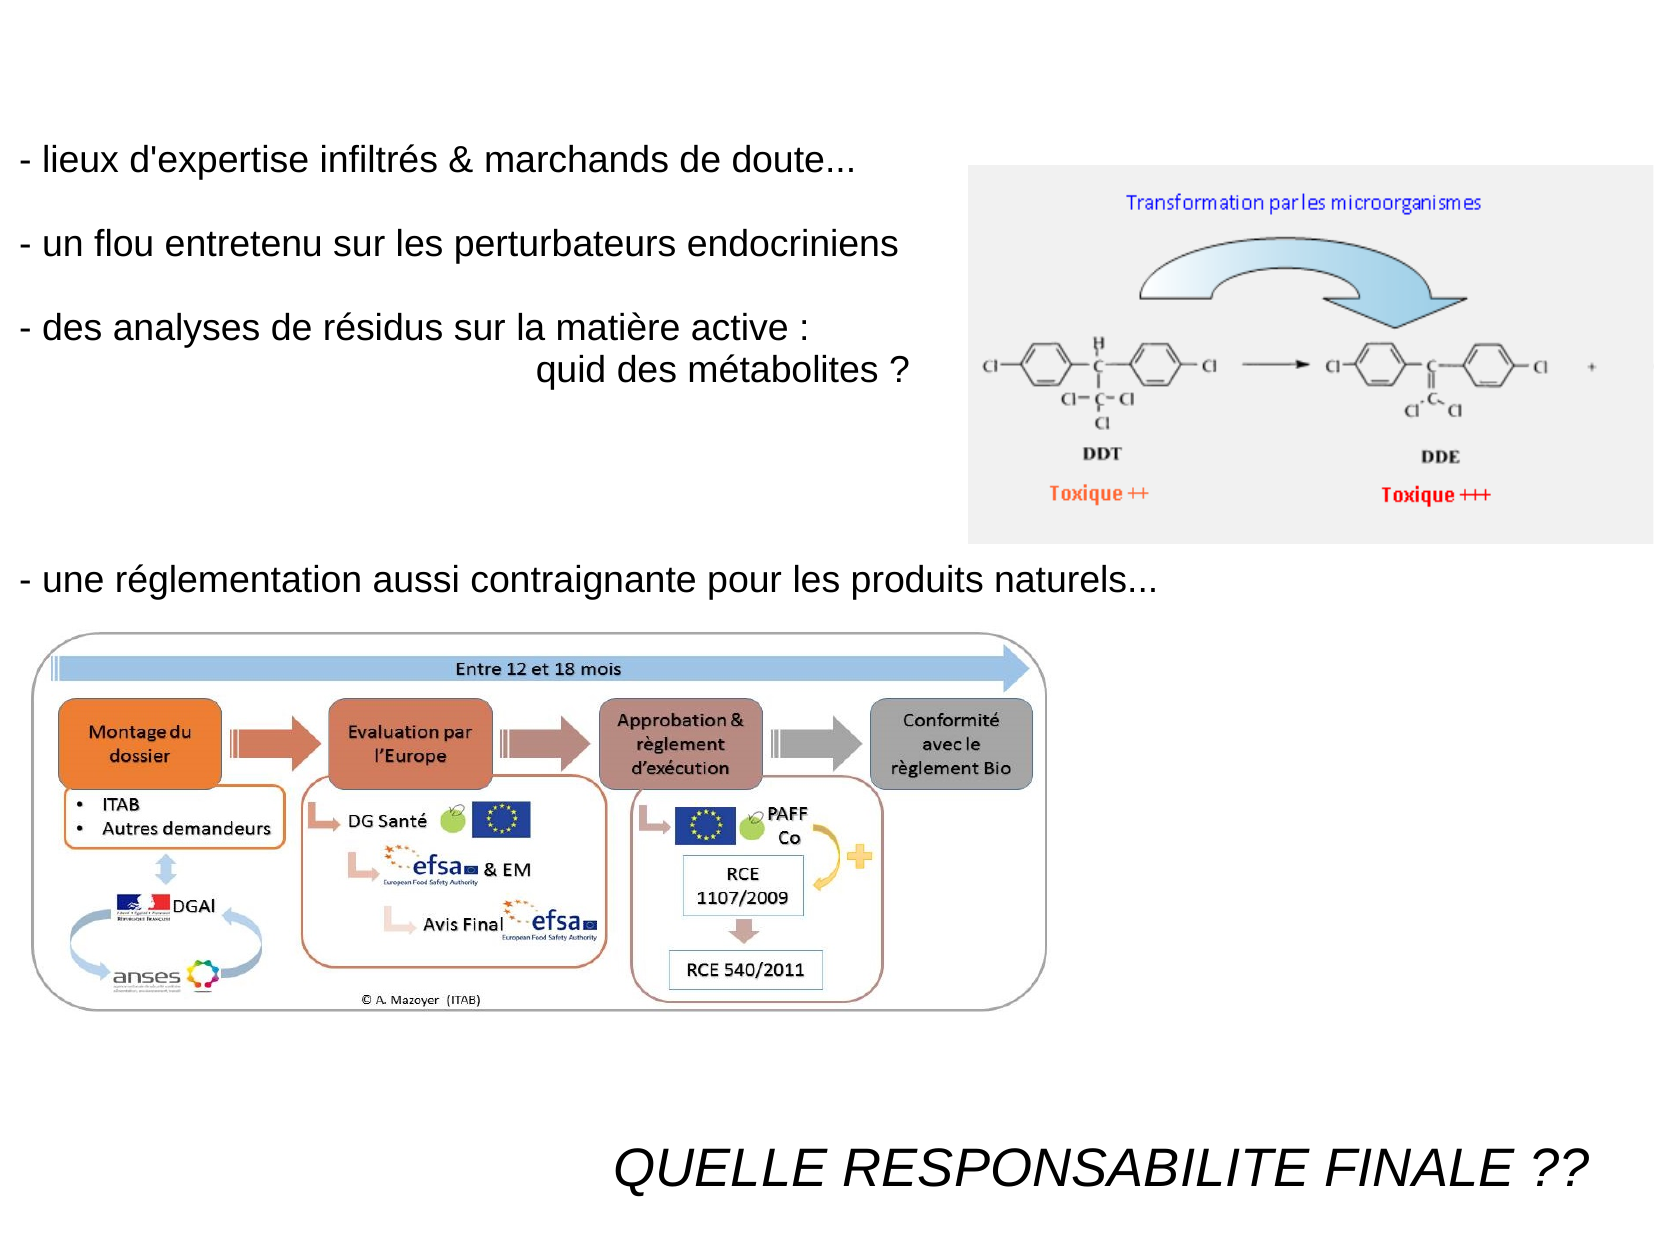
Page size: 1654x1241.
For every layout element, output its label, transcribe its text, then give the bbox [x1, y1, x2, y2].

text_box QUELLE RESPONSABILITE FINALE ?? [598, 1129, 1607, 1205]
picture [968, 165, 1654, 544]
text_box - lieux d'expertise infiltrés & marchands de doute... - un flou entretenu sur les perturbateurs endocriniens - des analyses de résidus sur la matière active : quid des métabolites ? - une réglementation aussi contraignante pour les produits naturels... [4, 47, 1630, 1241]
